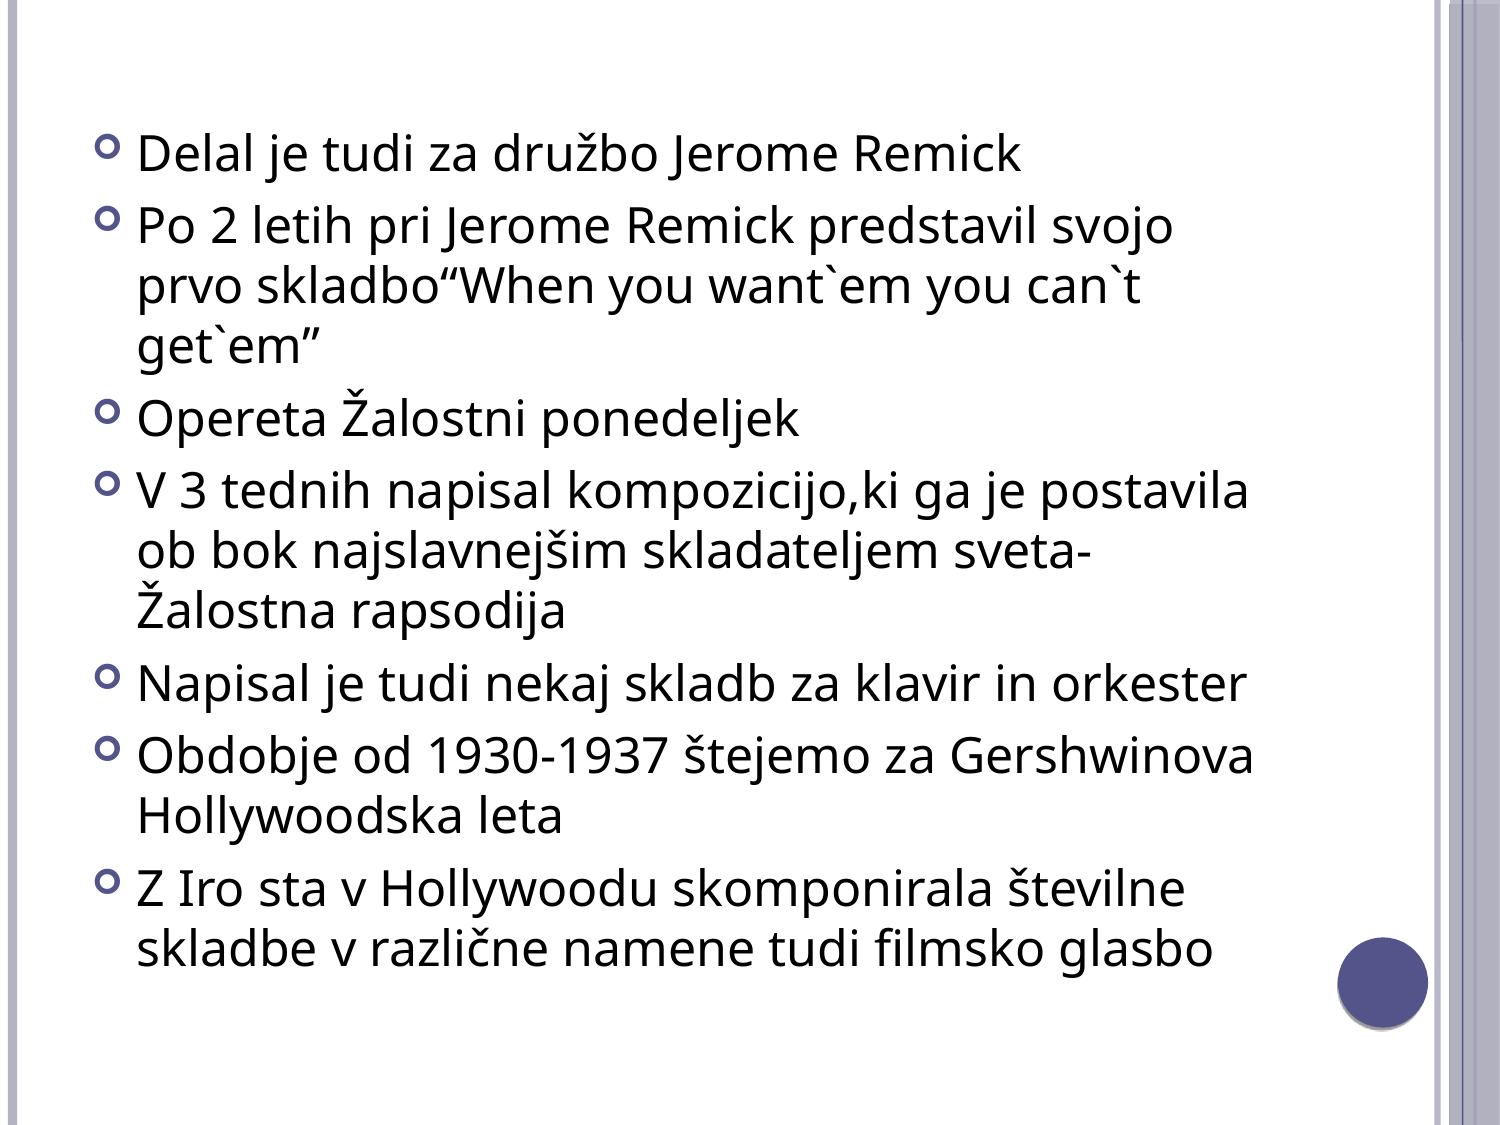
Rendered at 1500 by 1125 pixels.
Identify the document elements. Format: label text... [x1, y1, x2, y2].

list Delal je tudi za družbo Jerome Remick Po 2 letih pri Jerome Remick predstavil svojo prvo skladbo“When you want`em you can`t get`em” Opereta Žalostni ponedeljek V 3 tednih napisal kompozicijo,ki ga je postavila ob bok najslavnejšim skladateljem sveta-Žalostna rapsodija Napisal je tudi nekaj skladb za klavir in orkester Obdobje od 1930-1937 štejemo za Gershwinova Hollywoodska leta Z Iro sta v Hollywoodu skomponirala številne skladbe v različne namene tudi filmsko glasbo [76, 113, 1302, 1039]
